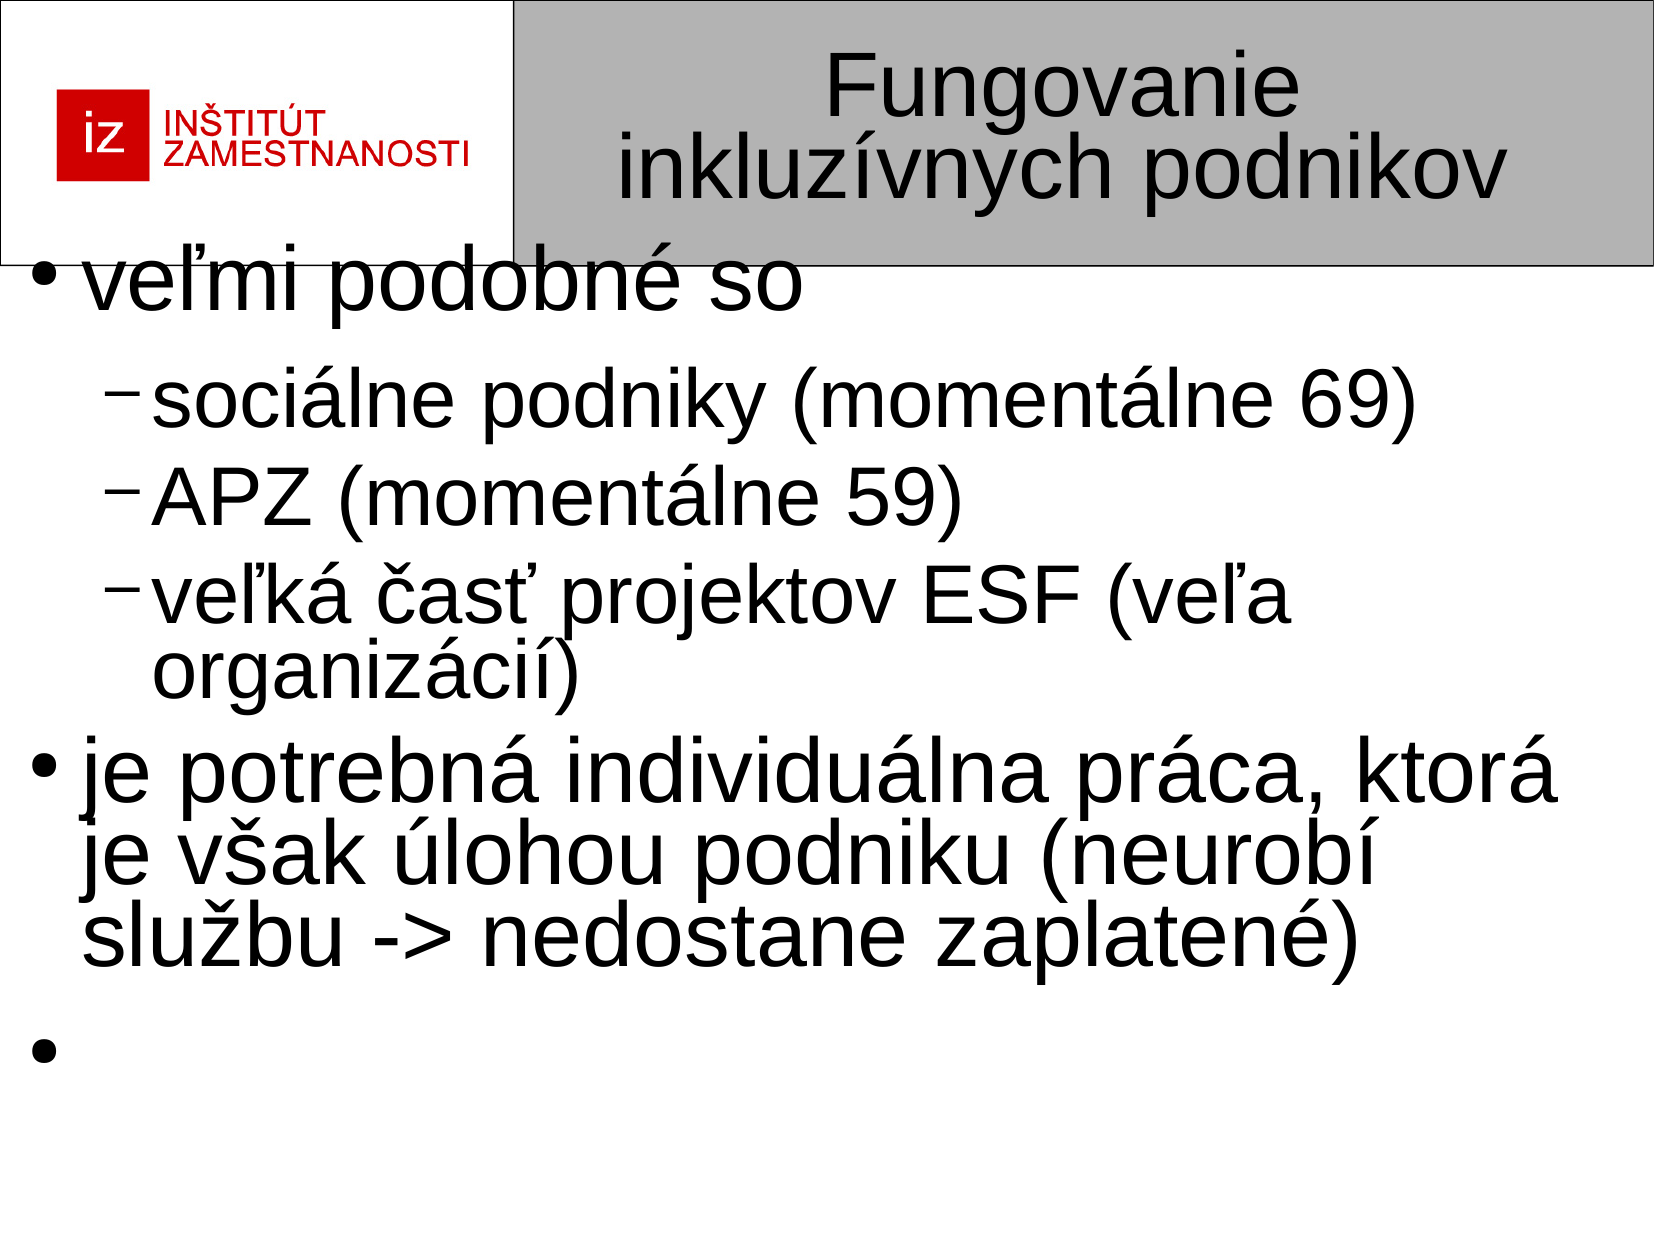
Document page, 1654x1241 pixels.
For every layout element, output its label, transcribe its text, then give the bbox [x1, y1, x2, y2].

title Fungovanie inkluzívnych podnikov [561, 37, 1565, 229]
picture [5, 8, 512, 257]
list veľmi podobné so sociálne podniky (momentálne 69) APZ (momentálne 59) veľká časť projektov ESF (veľa organizácií) je potrebná individuálna práca, ktorá je však úlohou podniku (neurobí službu -> nedostane zaplatené) [10, 245, 1625, 1241]
